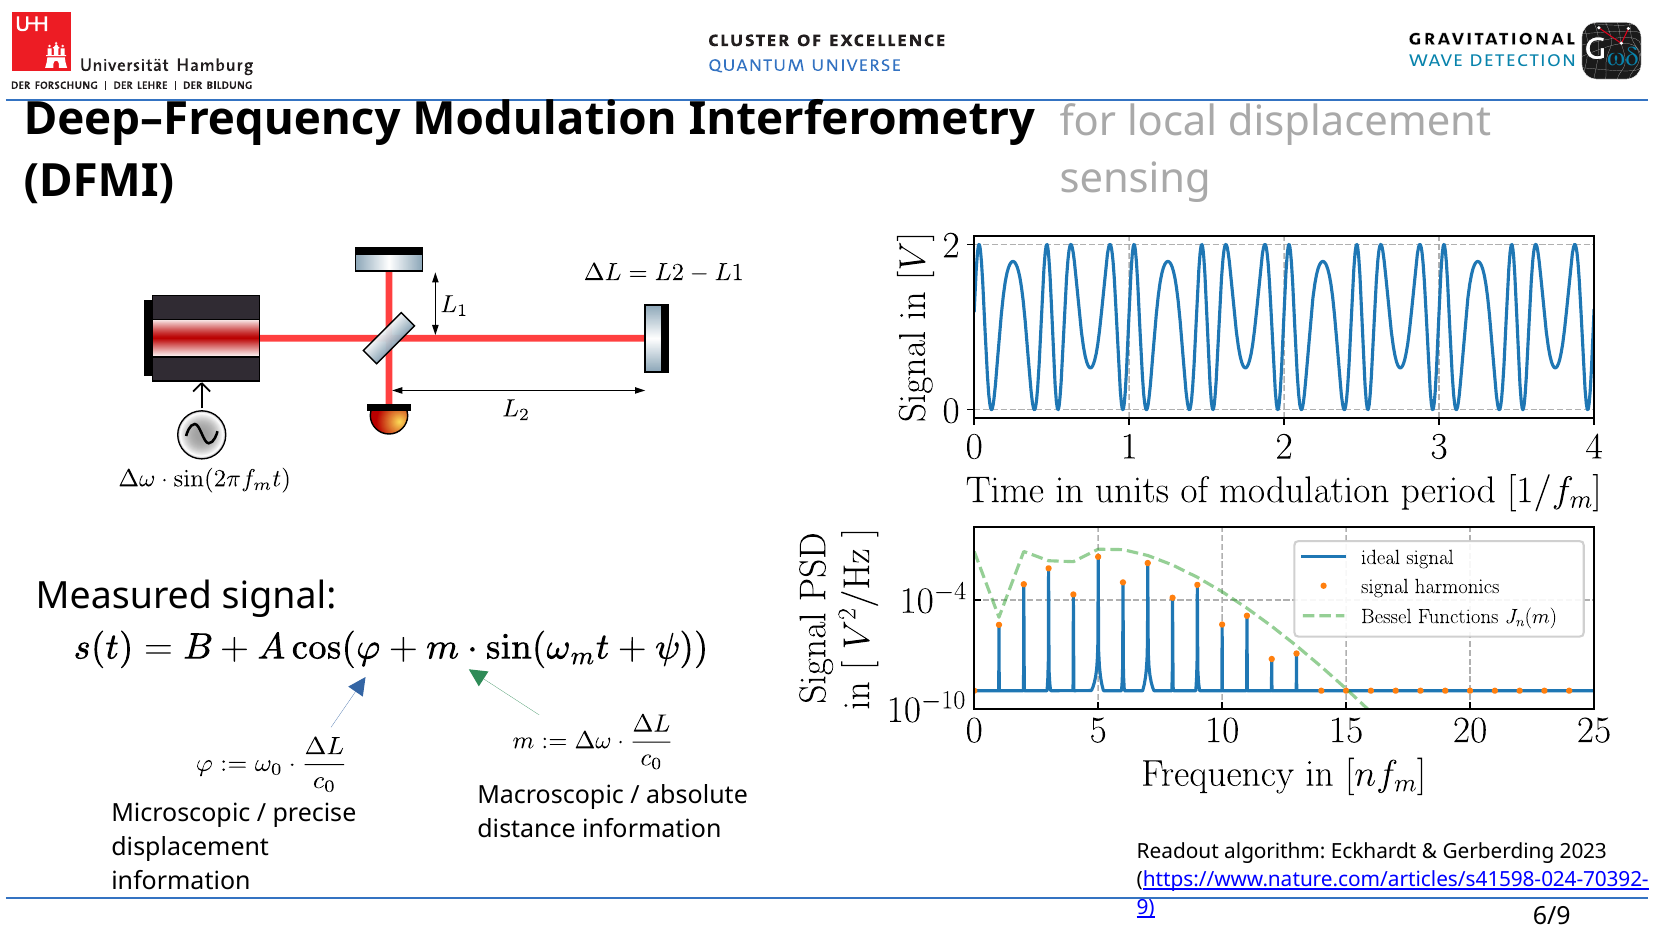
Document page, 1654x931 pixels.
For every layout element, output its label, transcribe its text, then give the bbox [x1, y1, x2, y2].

title Deep–Frequency Modulation Interferometry (DFMI) [23, 106, 1059, 189]
text_box [197, 736, 345, 787]
text_box Macroscopic / absolute distance information [462, 769, 773, 850]
text_box Readout algorithm: Eckhardt & Gerberding 2023 (https://www.nature.com/articles/s41598-024-70392-9) [1086, 828, 1654, 930]
text_box [585, 262, 742, 281]
text_box Microscopic / precise displacement information [96, 787, 422, 900]
text_box [513, 713, 671, 769]
text_box [119, 467, 289, 493]
text_box Measured signal: [20, 560, 445, 625]
picture [140, 242, 673, 463]
picture [784, 206, 1611, 798]
title for local displacement sensing [1059, 106, 1627, 189]
text_box [503, 399, 528, 421]
picture [72, 629, 710, 670]
text_box [441, 295, 466, 316]
